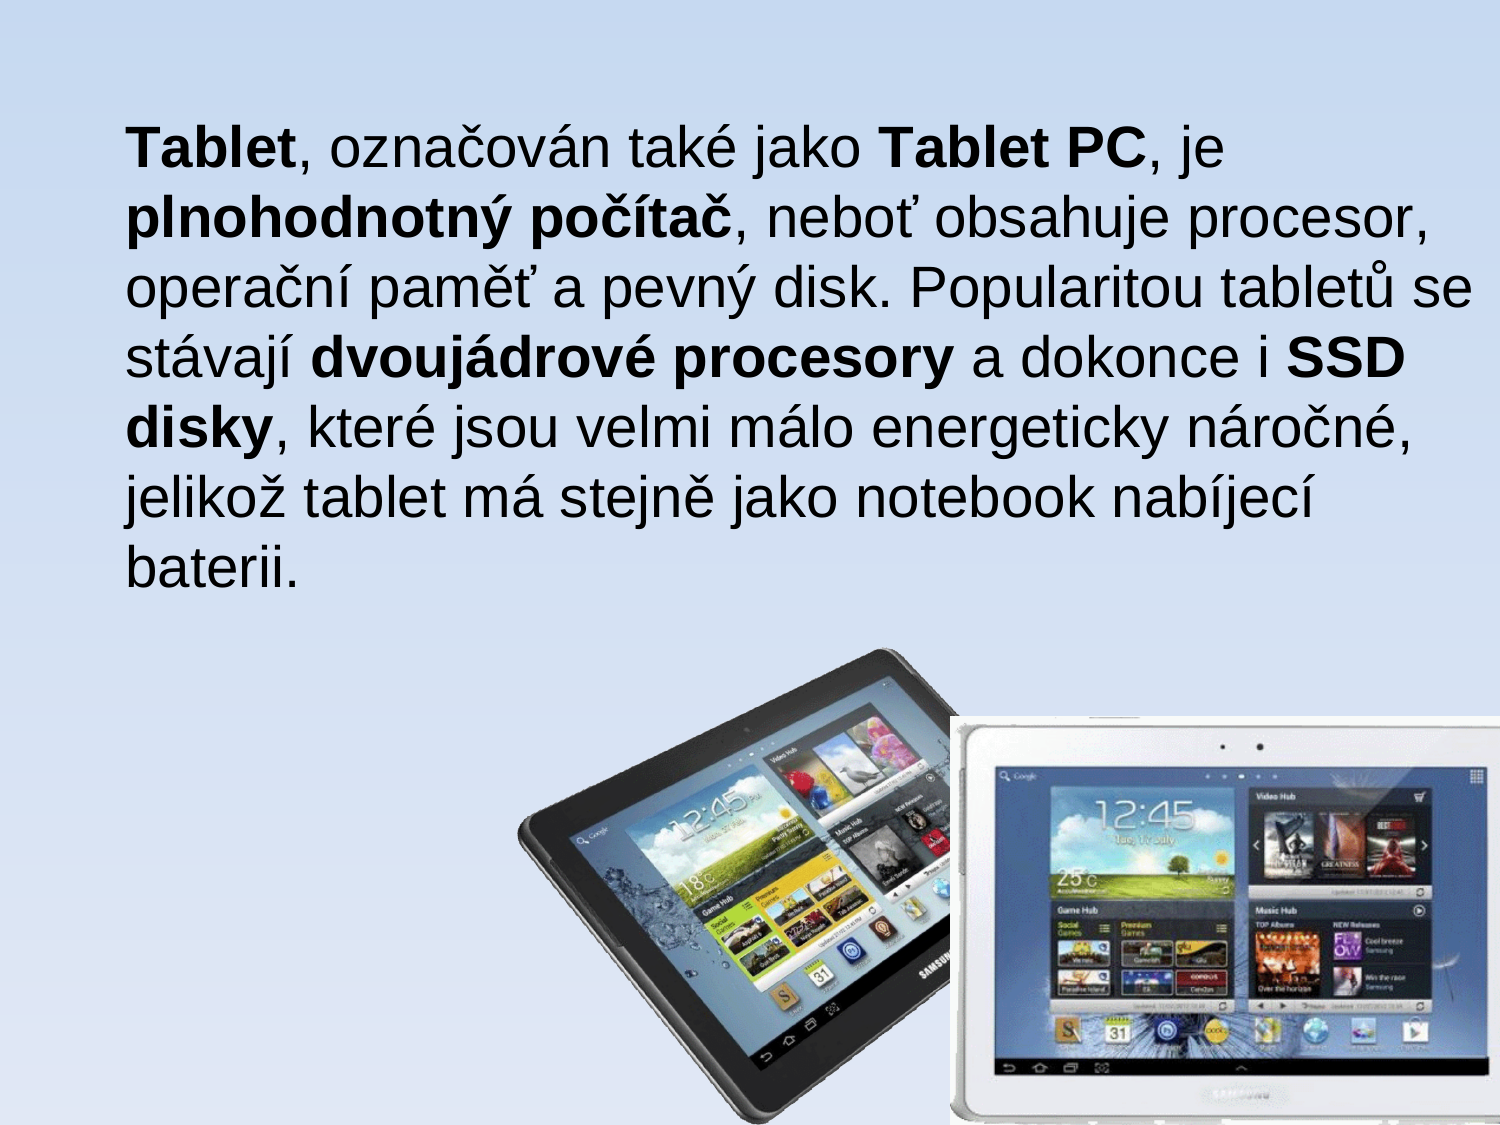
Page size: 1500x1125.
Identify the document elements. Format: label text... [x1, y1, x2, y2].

list Tablet, označován také jako Tablet PC, je plnohodnotný počítač, neboť obsahuje procesor, operační paměť a pevný disk. Popularitou tabletů se stávají dvoujádrové procesory a dokonce i SSD disky, které jsou velmi málo energeticky náročné, jelikož tablet má stejně jako notebook nabíjecí baterii. [75, 101, 1500, 551]
picture [488, 548, 1500, 1125]
